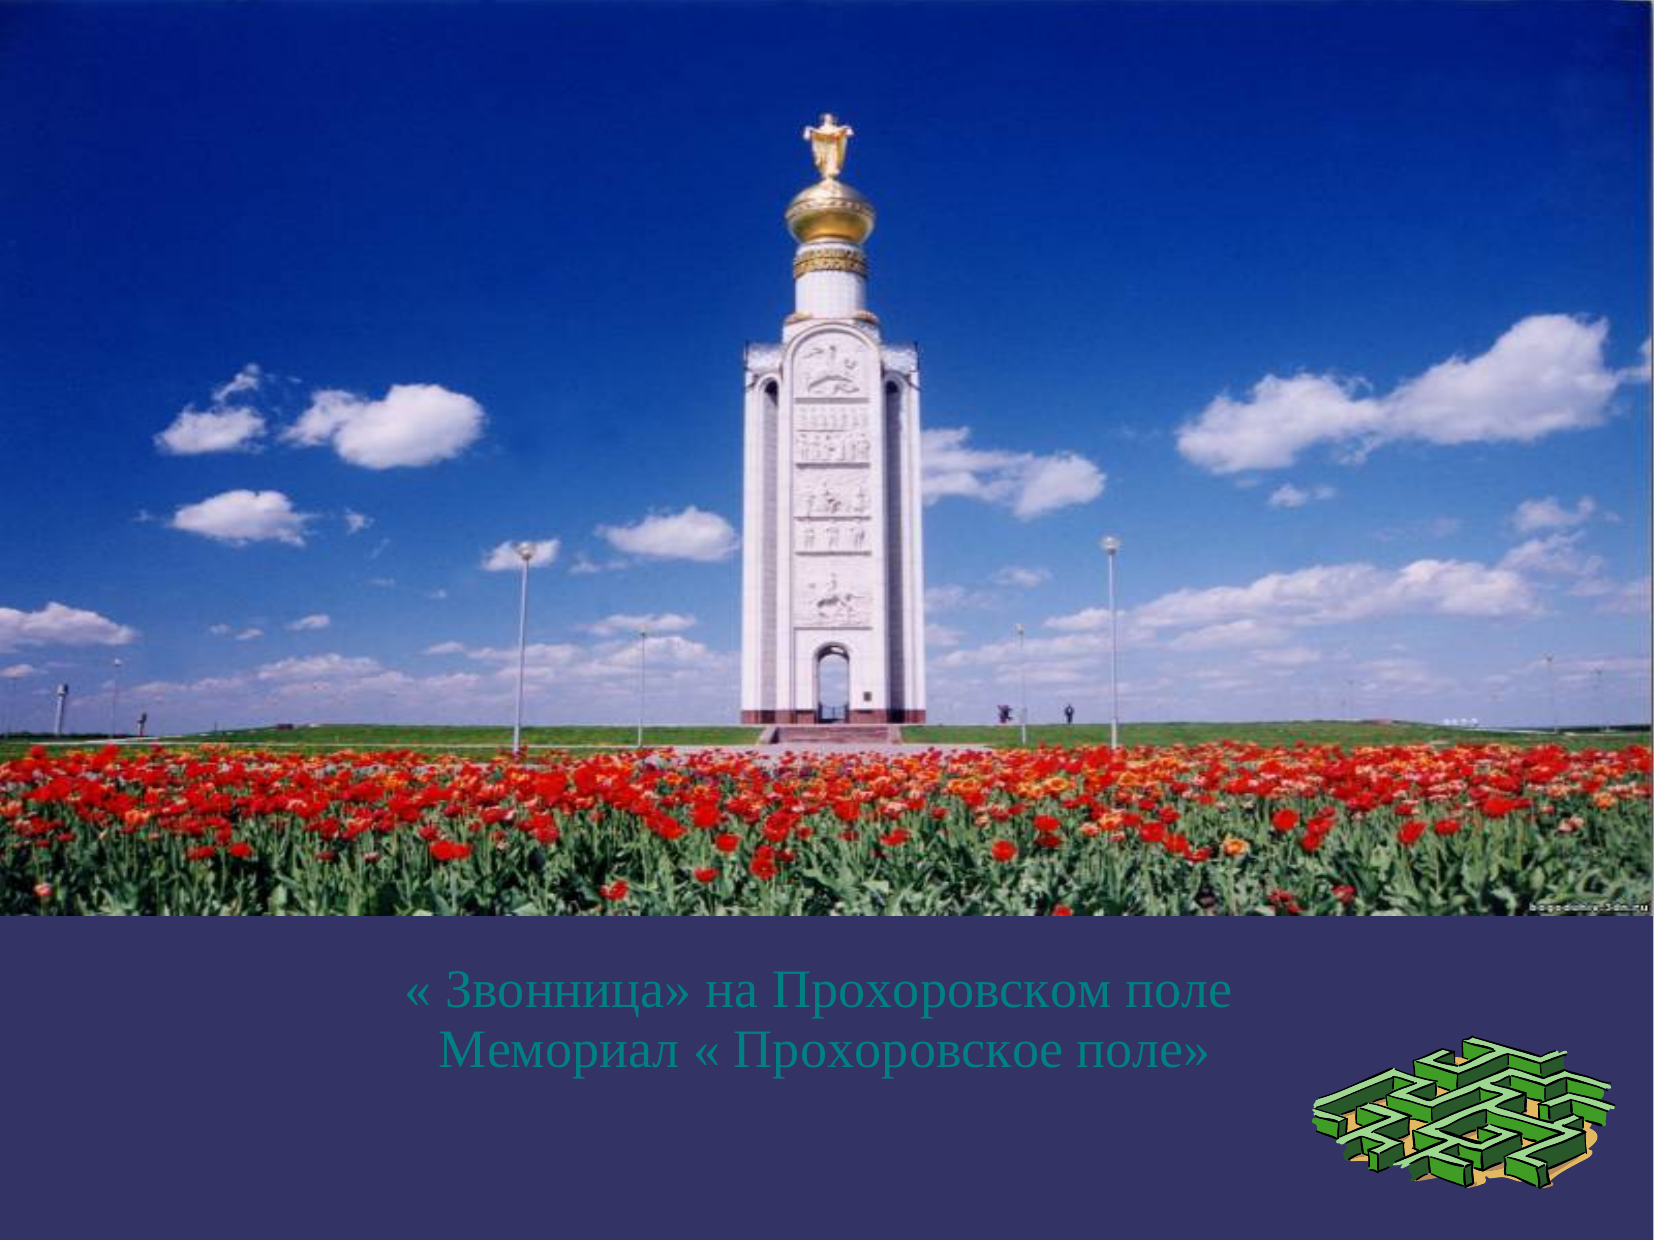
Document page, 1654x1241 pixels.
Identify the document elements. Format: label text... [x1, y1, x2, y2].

picture [0, 0, 1654, 916]
text_box « Звонница» на Прохоровском поле Мемориал « Прохоровское поле» [26, 956, 1625, 1082]
